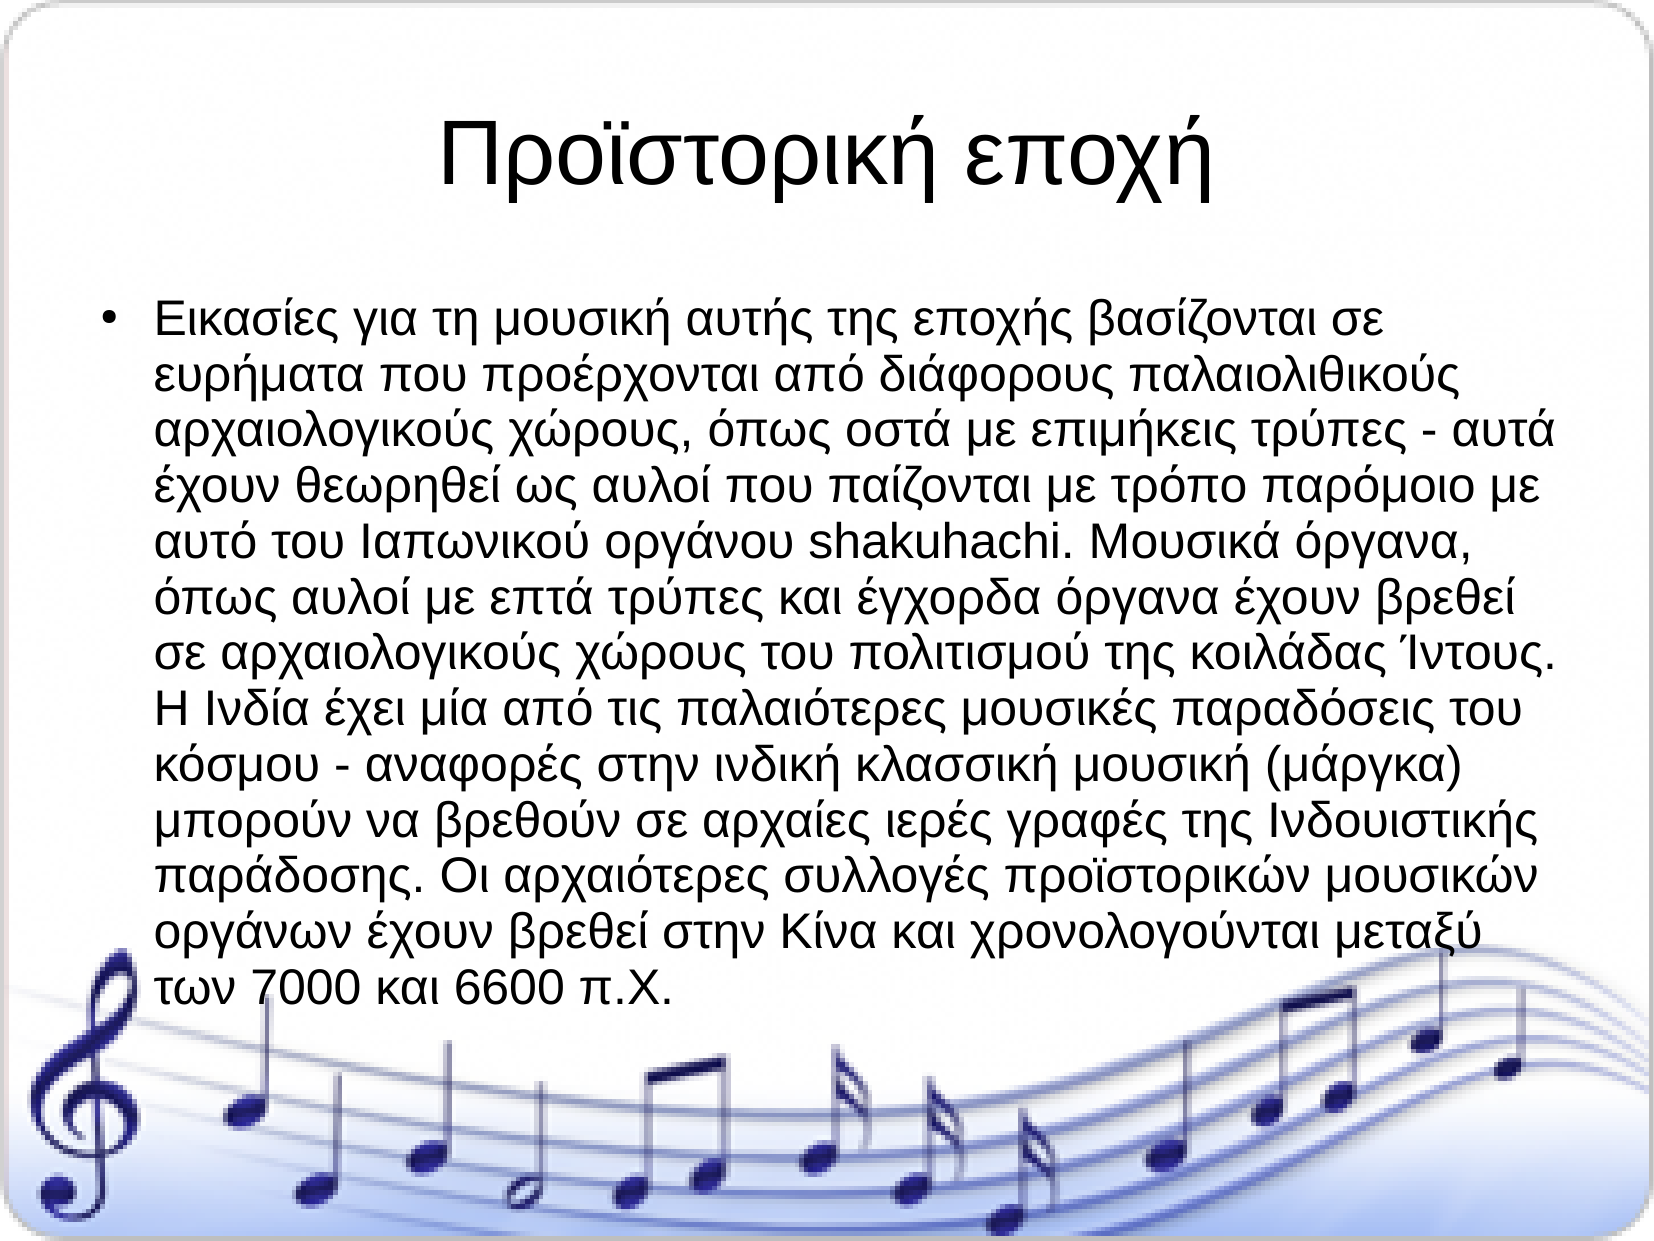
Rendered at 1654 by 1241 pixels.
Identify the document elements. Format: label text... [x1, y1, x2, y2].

picture [0, 0, 1654, 1241]
title Προϊστορική εποχή [82, 49, 1571, 257]
list Εικασίες για τη μουσική αυτής της εποχής βασίζονται σε ευρήματα που προέρχονται από διάφορους παλαιολιθικούς αρχαιολογικούς χώρους, όπως οστά με επιμήκεις τρύπες - αυτά έχουν θεωρηθεί ως αυλοί που παίζονται με τρόπο παρόμοιο με αυτό του Ιαπωνικού οργάνου shakuhachi. Μουσικά όργανα, όπως αυλοί με επτά τρύπες και έγχορδα όργανα έχουν βρεθεί σε αρχαιολογικούς χώρους του πολιτισμού της κοιλάδας Ίντους. Η Ινδία έχει μία από τις παλαιότερες μουσικές παραδόσεις του κόσμου - αναφορές στην ινδική κλασσική μουσική (μάργκα) μπορούν να βρεθούν σε αρχαίες ιερές γραφές της Ινδουιστικής παράδοσης. Οι αρχαιότερες συλλογές προϊστορικών μουσικών οργάνων έχουν βρεθεί στην Κίνα και χρονολογούνται μεταξύ των 7000 και 6600 π.Χ. [82, 290, 1571, 1109]
